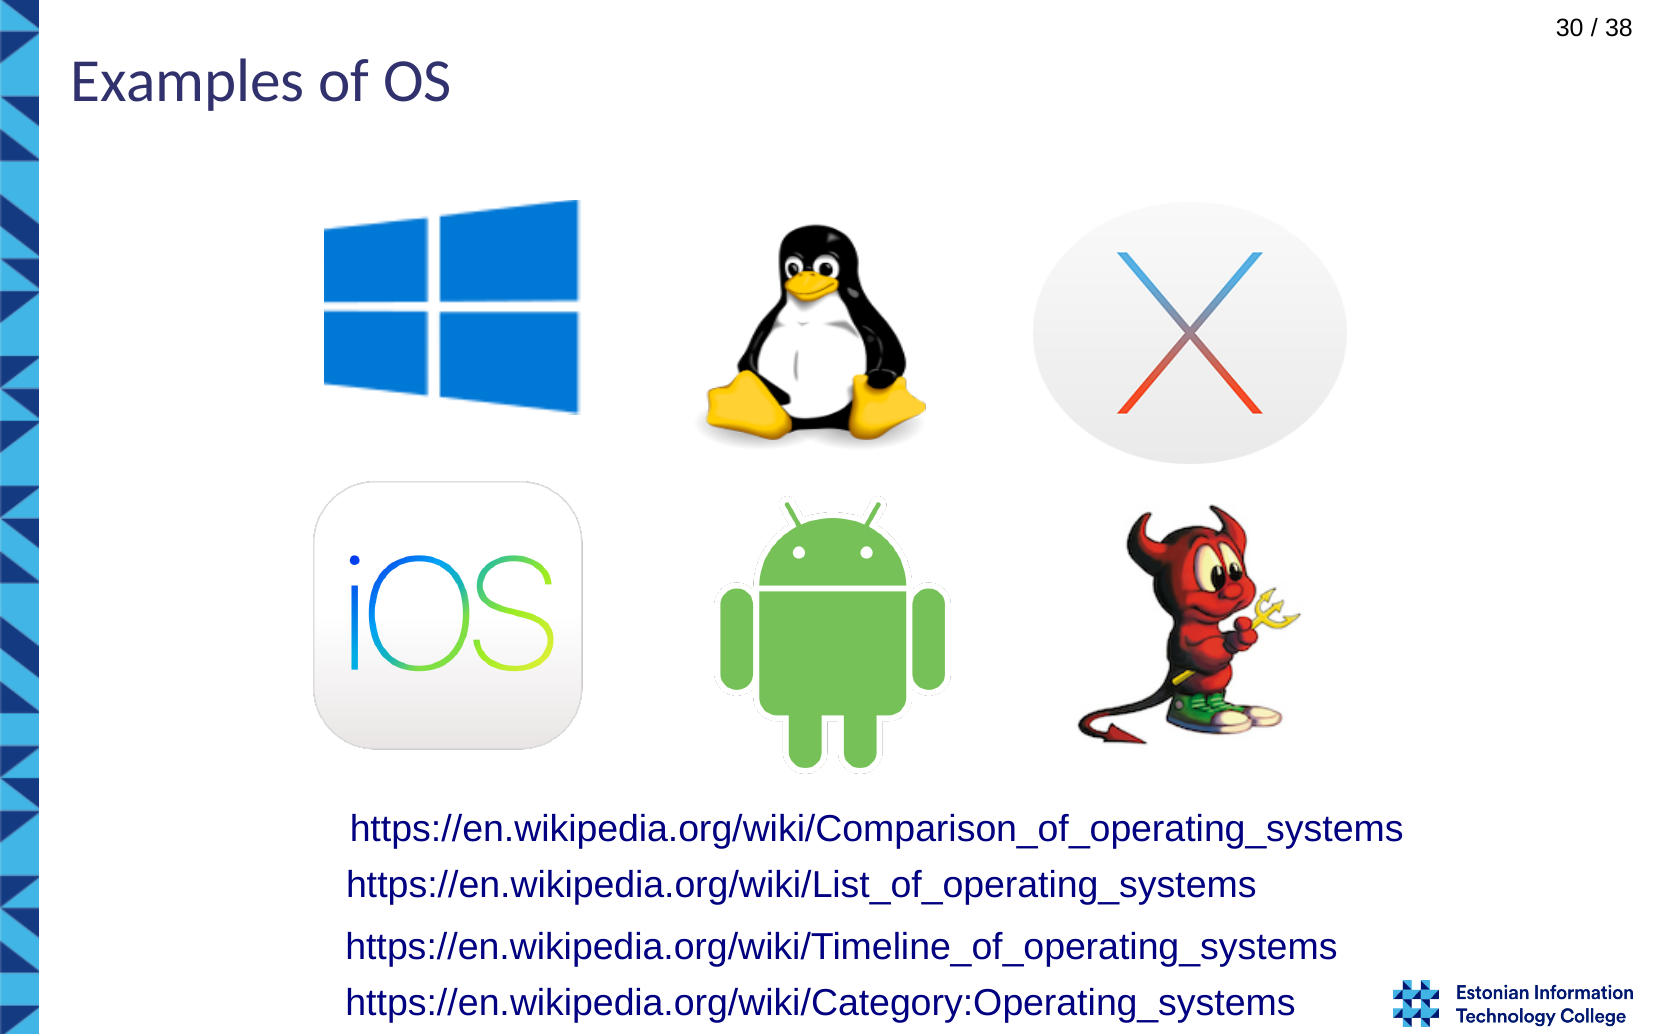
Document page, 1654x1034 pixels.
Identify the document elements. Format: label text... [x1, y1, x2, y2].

picture [714, 496, 951, 774]
title Examples of OS [70, 41, 1630, 130]
picture [1393, 980, 1633, 1027]
picture [312, 480, 583, 751]
text_box https://en.wikipedia.org/wiki/Category:Operating_systems [330, 974, 1312, 1031]
text_box https://en.wikipedia.org/wiki/List_of_operating_systems [331, 856, 1272, 913]
text_box https://en.wikipedia.org/wiki/Comparison_of_operating_systems [334, 799, 1419, 857]
picture [1074, 503, 1310, 751]
picture [324, 200, 587, 415]
picture [1033, 202, 1347, 464]
text_box https://en.wikipedia.org/wiki/Timeline_of_operating_systems [330, 918, 1353, 975]
picture [694, 214, 939, 451]
